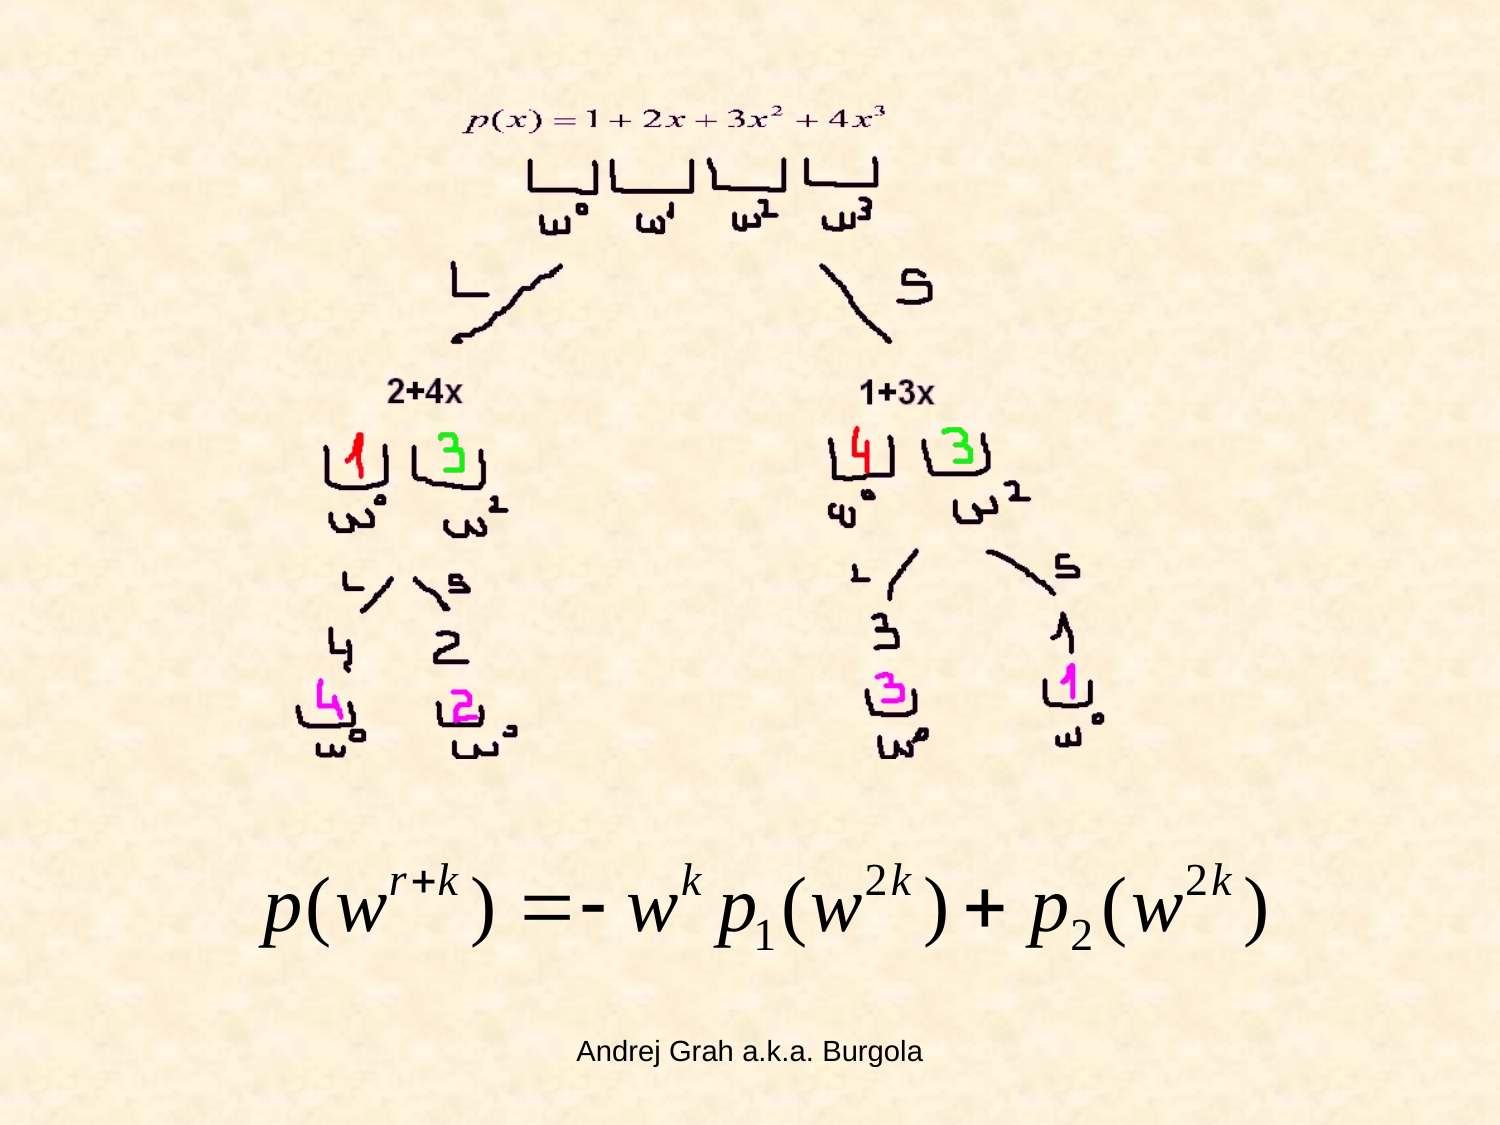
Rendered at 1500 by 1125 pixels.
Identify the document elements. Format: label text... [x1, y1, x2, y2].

text_box Andrej Grah a.k.a. Burgola [512, 1024, 988, 1103]
picture [0, 0, 1500, 1125]
chart [242, 846, 1282, 964]
